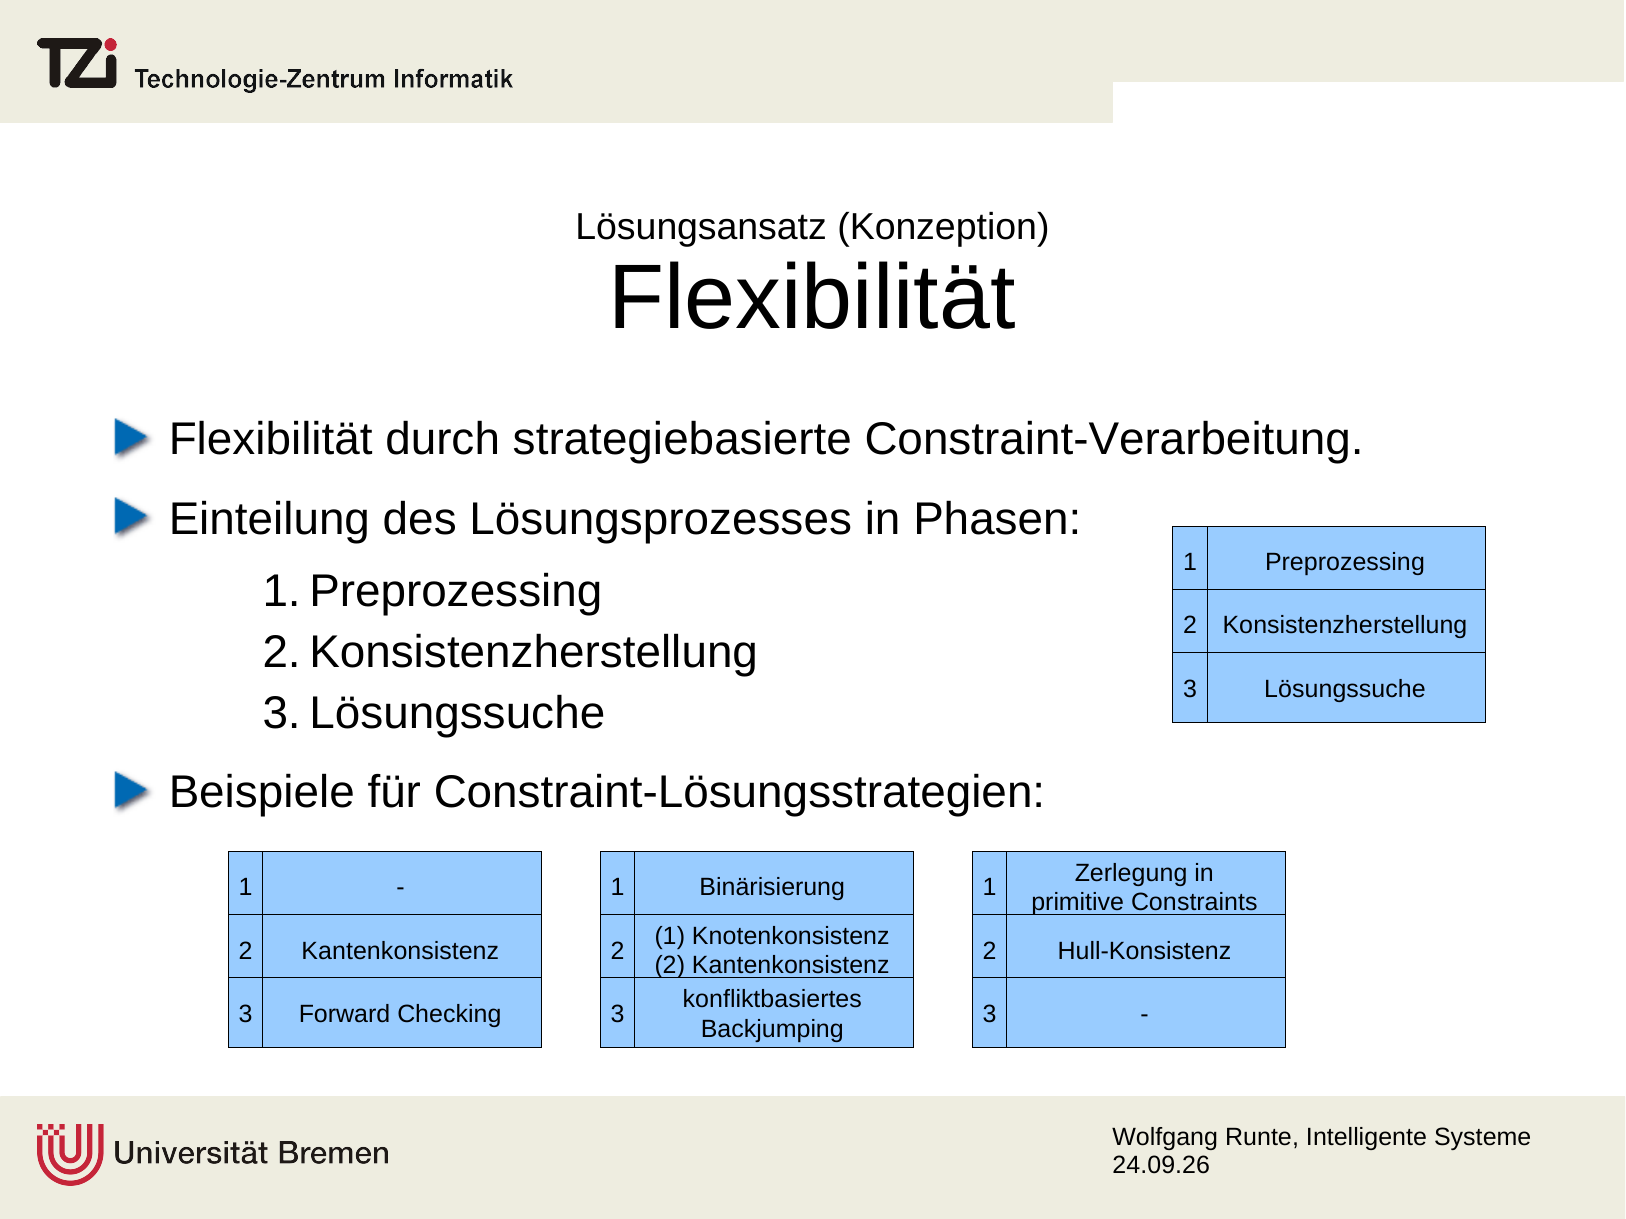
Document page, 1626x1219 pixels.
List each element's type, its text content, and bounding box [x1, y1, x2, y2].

text_box 1 [972, 851, 1007, 914]
text_box 2 [972, 914, 1007, 977]
text_box Forward Checking [263, 977, 542, 1048]
text_box 2 [228, 914, 263, 977]
text_box 2 [1172, 589, 1208, 652]
picture [37, 38, 513, 93]
list Flexibilität durch strategiebasierte Constraint-Verarbeitung. Einteilung des Lösungsprozesses in Phasen: Preprozessing Konsistenzherstellung Lösungssuche Beispiele für Constraint-Lösungsstrategien: [112, 414, 1513, 1070]
text_box 3 [600, 977, 635, 1048]
text_box - [263, 851, 542, 914]
title Lösungsansatz (Konzeption) Flexibilität [112, 162, 1513, 393]
text_box 3 [972, 977, 1007, 1048]
text_box Hull-Konsistenz [1007, 914, 1286, 977]
text_box Preprozessing [1208, 526, 1486, 589]
text_box 3 [228, 977, 263, 1048]
text_box - [1007, 977, 1286, 1048]
text_box 1 [1172, 526, 1208, 589]
text_box Lösungssuche [1208, 652, 1486, 723]
text_box Zerlegung in primitive Constraints [1007, 851, 1286, 914]
text_box konfliktbasiertes Backjumping [635, 977, 914, 1048]
text_box (1) Knotenkonsistenz (2) Kantenkonsistenz [635, 914, 914, 977]
text_box Kantenkonsistenz [263, 914, 542, 977]
picture [37, 1124, 388, 1186]
text_box 2 [600, 914, 635, 977]
text_box Binärisierung [635, 851, 914, 914]
text_box 1 [228, 851, 263, 914]
text_box 3 [1172, 652, 1208, 723]
text_box 1 [600, 851, 635, 914]
text_box Konsistenzherstellung [1208, 589, 1486, 652]
